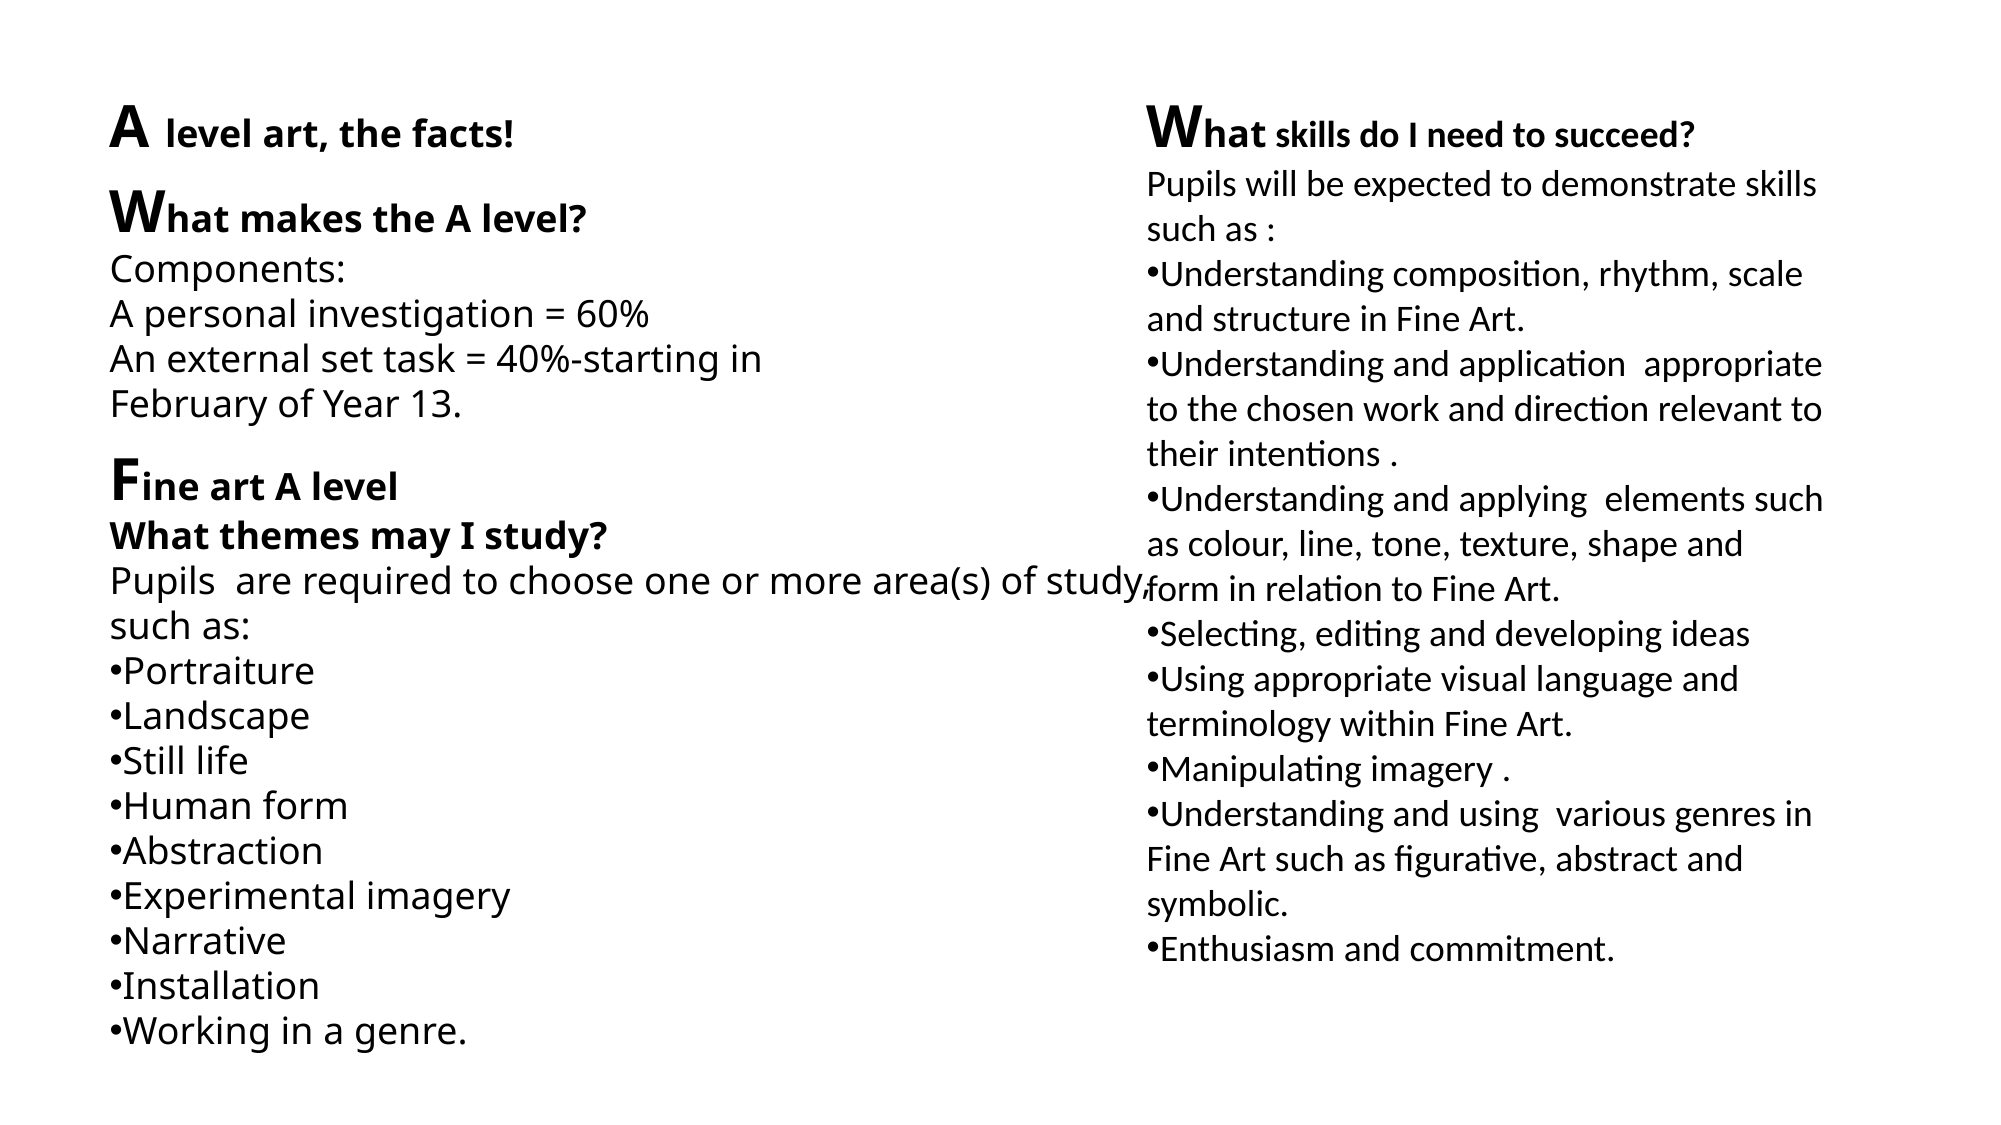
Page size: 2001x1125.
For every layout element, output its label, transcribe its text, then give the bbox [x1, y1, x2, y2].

text_box A level art, the facts! [94, 81, 869, 168]
text_box What makes the A level? Components: A personal investigation = 60% An external set task = 40%-starting in February of Year 13. [94, 167, 935, 435]
text_box What skills do I need to succeed? Pupils will be expected to demonstrate skills such as : Understanding composition, rhythm, scale and structure in Fine Art. Understanding and application appropriate to the chosen work and direction relevant to their intentions . Understanding and applying elements such as colour, line, tone, texture, shape and form in relation to Fine Art. Selecting, editing and developing ideas Using appropriate visual language and terminology within Fine Art. Manipulating imagery . Understanding and using various genres in Fine Art such as figurative, abstract and symbolic. Enthusiasm and commitment. [1132, 81, 1840, 976]
text_box Fine art A level What themes may I study? Pupils are required to choose one or more area(s) of study, such as: Portraiture Landscape Still life Human form Abstraction Experimental imagery Narrative Installation Working in a genre. [94, 435, 1190, 1060]
